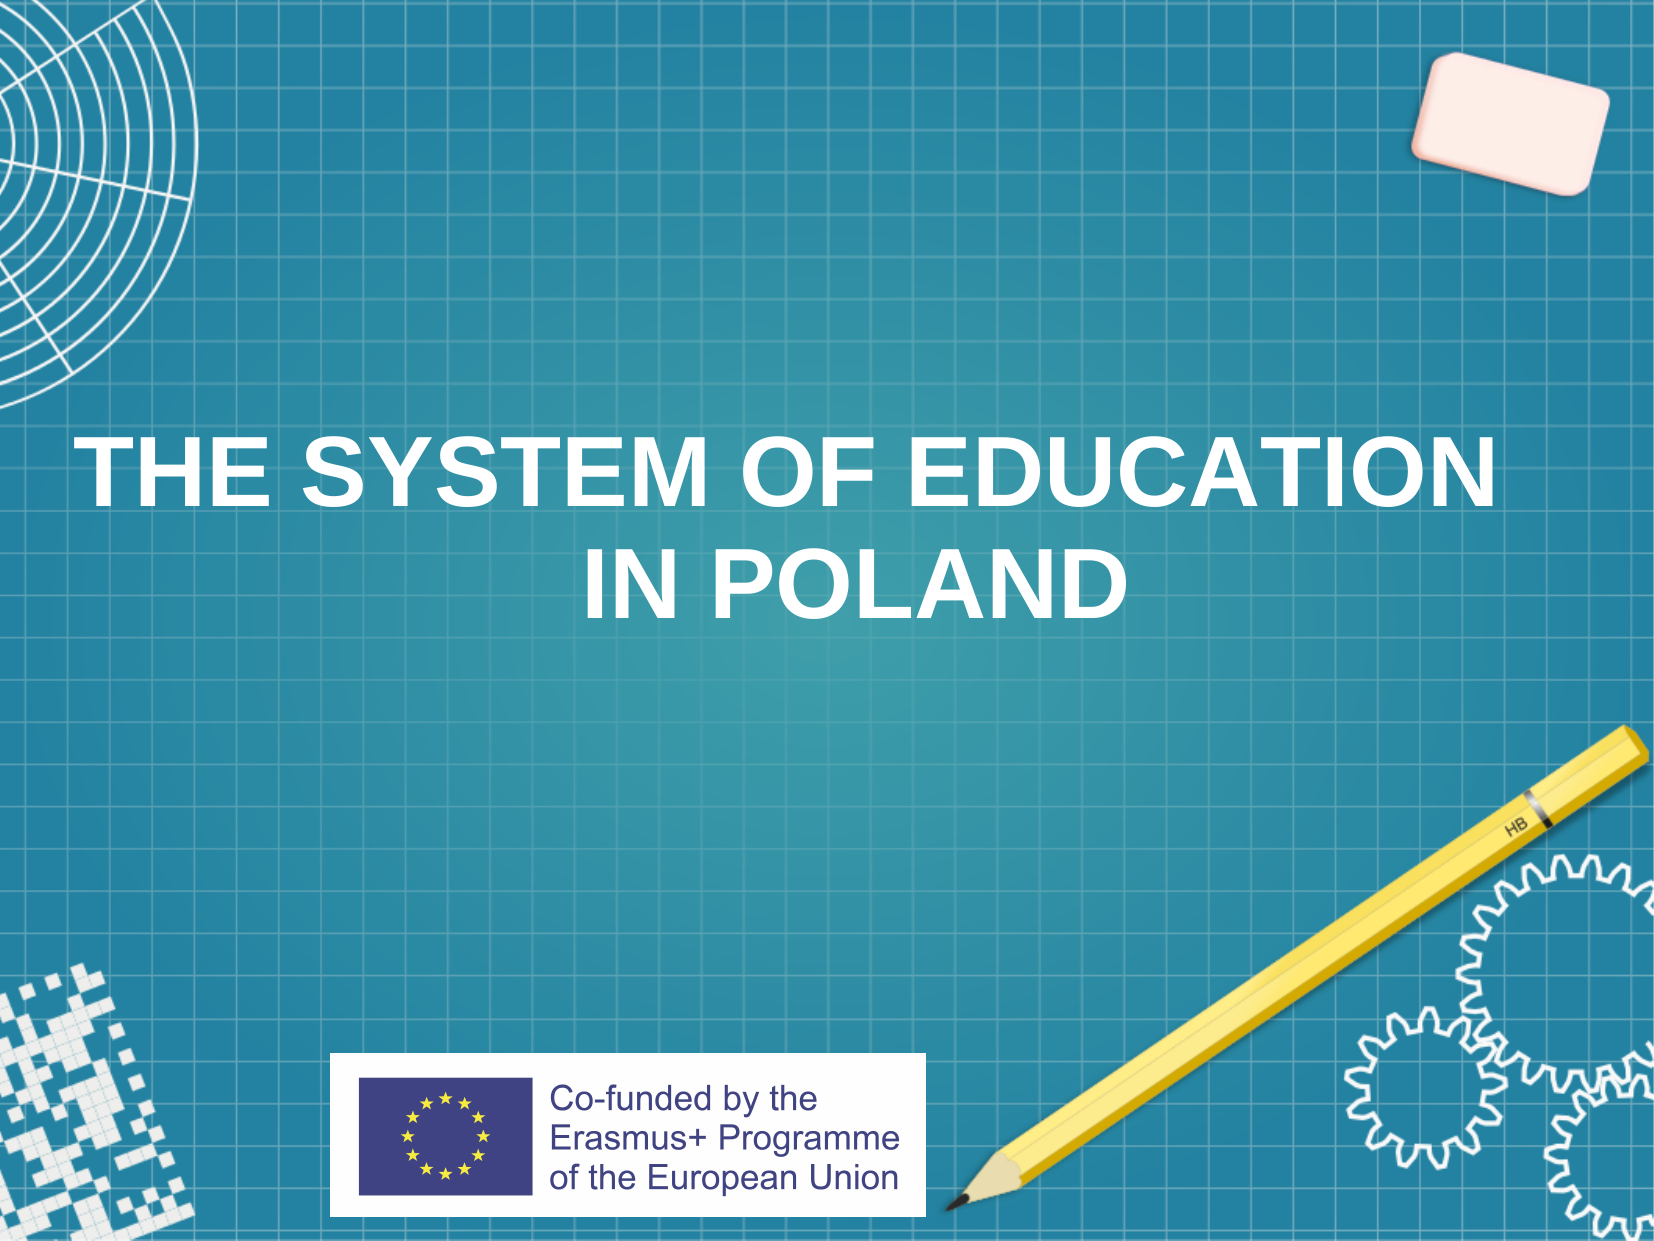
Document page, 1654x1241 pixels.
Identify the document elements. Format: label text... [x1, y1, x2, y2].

title THE SYSTEM OF EDUCATION IN POLAND [70, 319, 1559, 733]
picture [0, 0, 1654, 1241]
